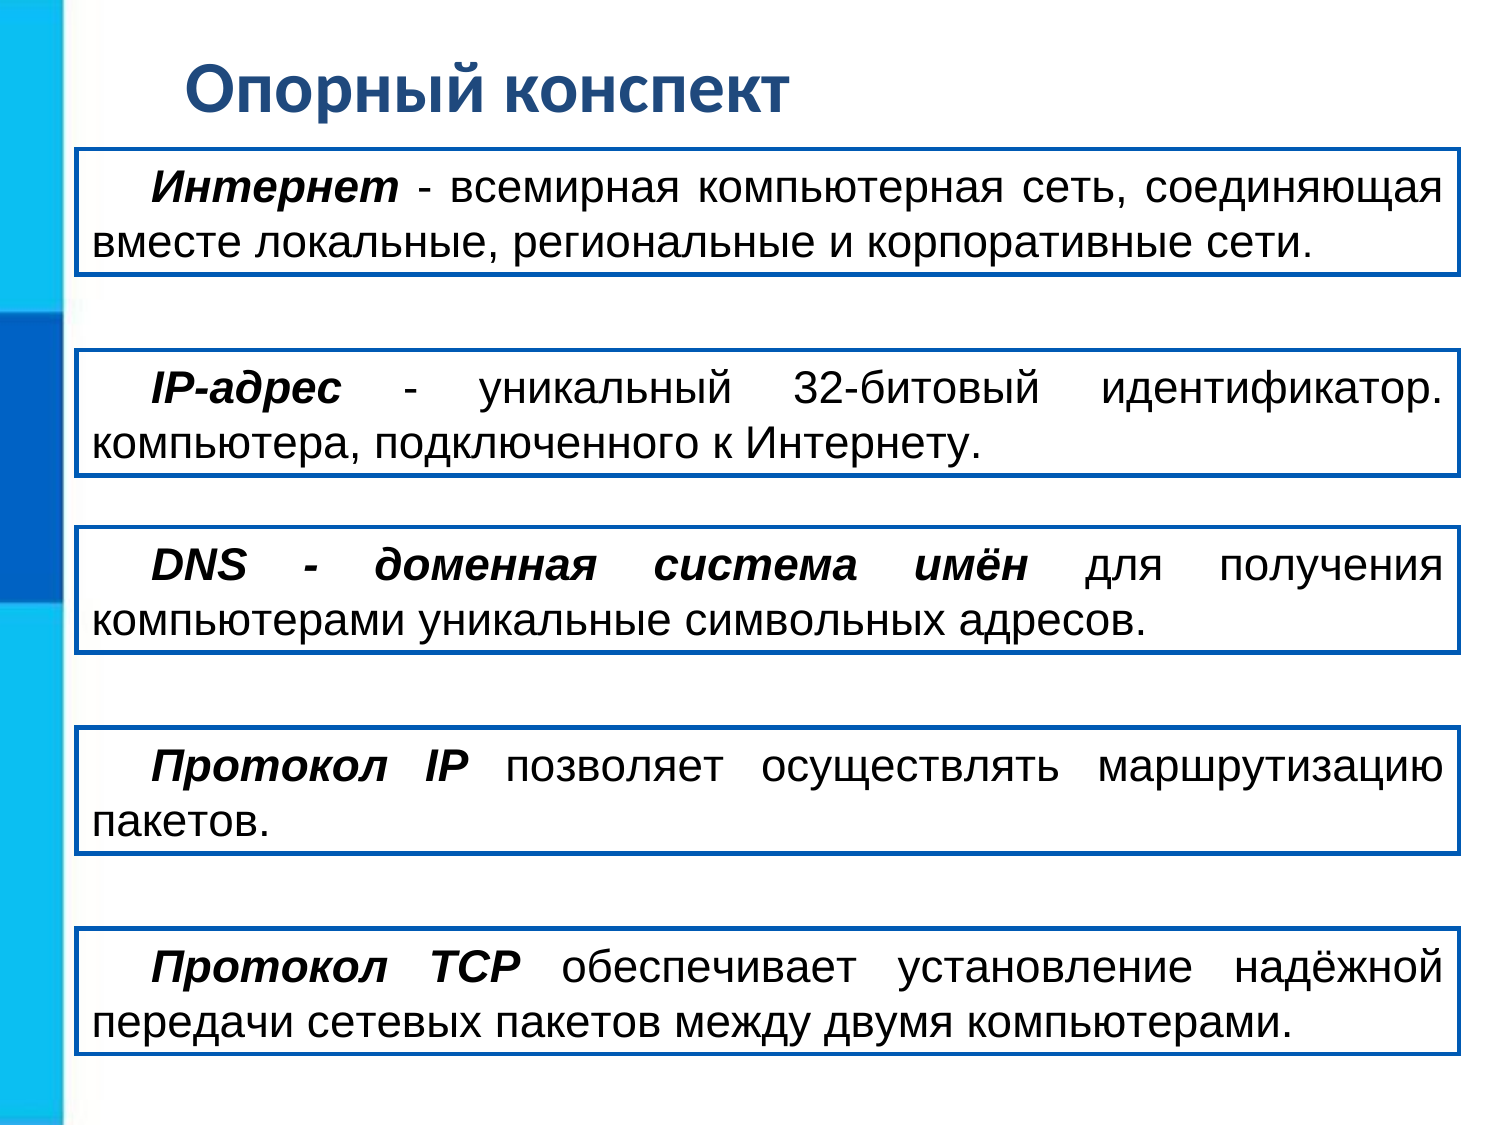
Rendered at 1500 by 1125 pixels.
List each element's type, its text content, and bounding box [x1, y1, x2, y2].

text_box DNS - доменная система имён для получения компьютерами уникальные символьных адресов. [76, 527, 1459, 653]
text_box Протокол IP позволяет осуществлять маршрутизацию пакетов. [76, 727, 1459, 854]
picture [0, 0, 1500, 1125]
text_box Опорный конспект [171, 30, 1425, 135]
text_box Протокол TCP обеспечивает установление надёжной передачи сетевых пакетов между двумя компьютерами. [76, 928, 1459, 1055]
text_box Интернет - всемирная компьютерная сеть, соединяющая вместе локальные, региональные и корпоративные сети. [76, 148, 1459, 275]
text_box IP-адрес - уникальный 32-битовый идентификатор. компьютера, подключенного к Интернету. [76, 349, 1459, 476]
